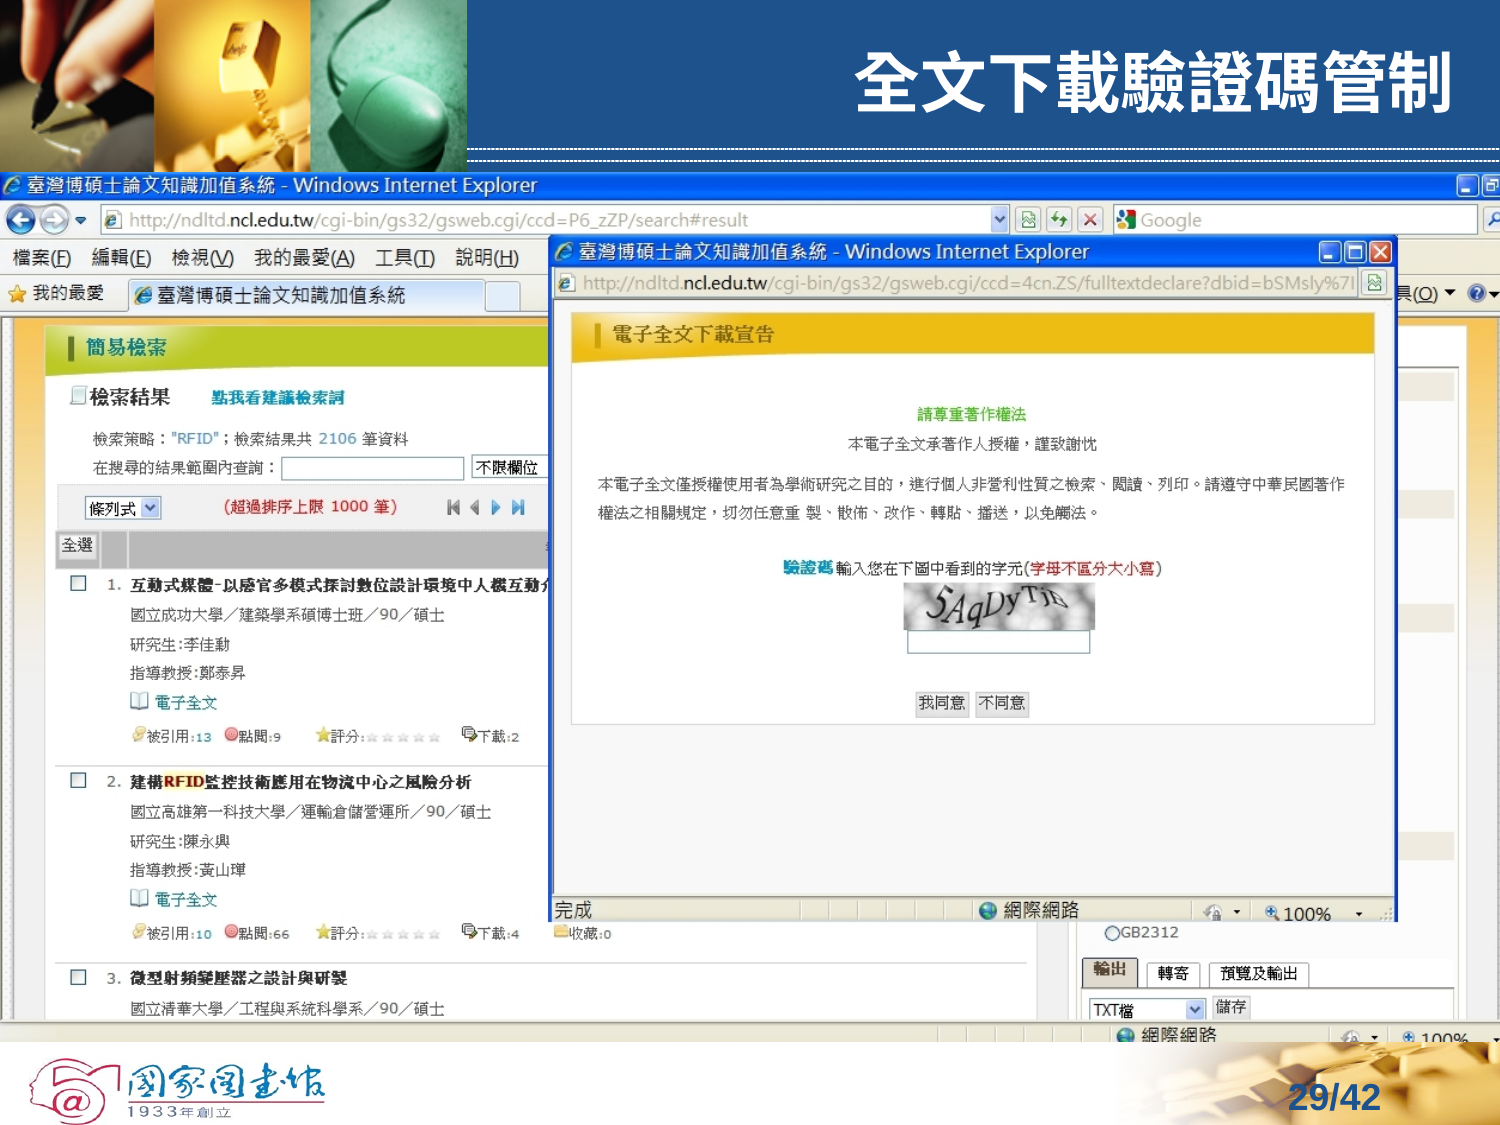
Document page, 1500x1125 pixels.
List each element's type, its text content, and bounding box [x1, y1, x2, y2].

title 全文下載驗證碼管制 [469, 24, 1470, 138]
picture [0, 172, 1500, 1042]
picture [29, 1058, 325, 1125]
